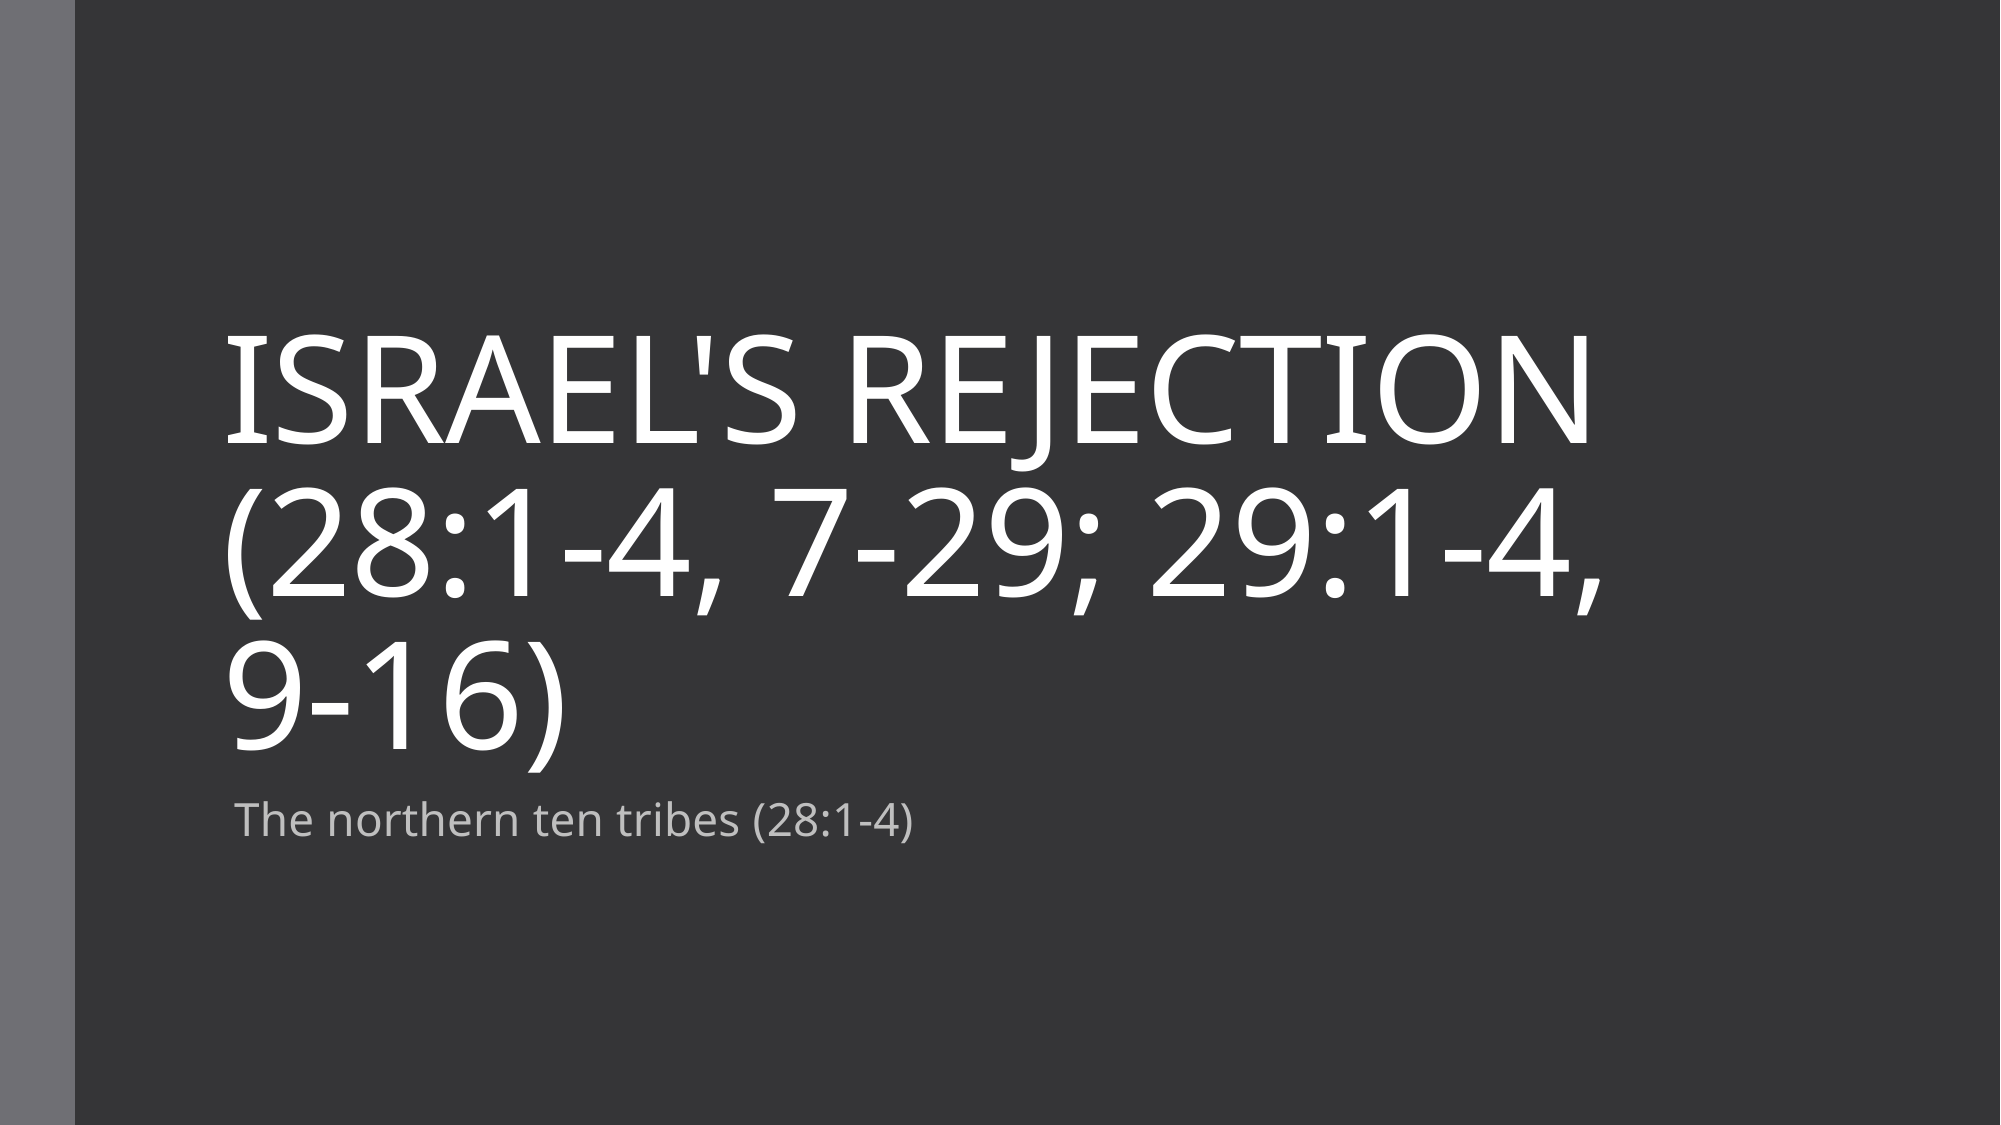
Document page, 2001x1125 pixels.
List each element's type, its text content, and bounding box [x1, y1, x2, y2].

title ISRAEL'S REJECTION (28:1-4, 7-29; 29:1-4, 9-16) [206, 124, 1752, 787]
subtitle The northern ten tribes (28:1-4) [206, 787, 1752, 1066]
